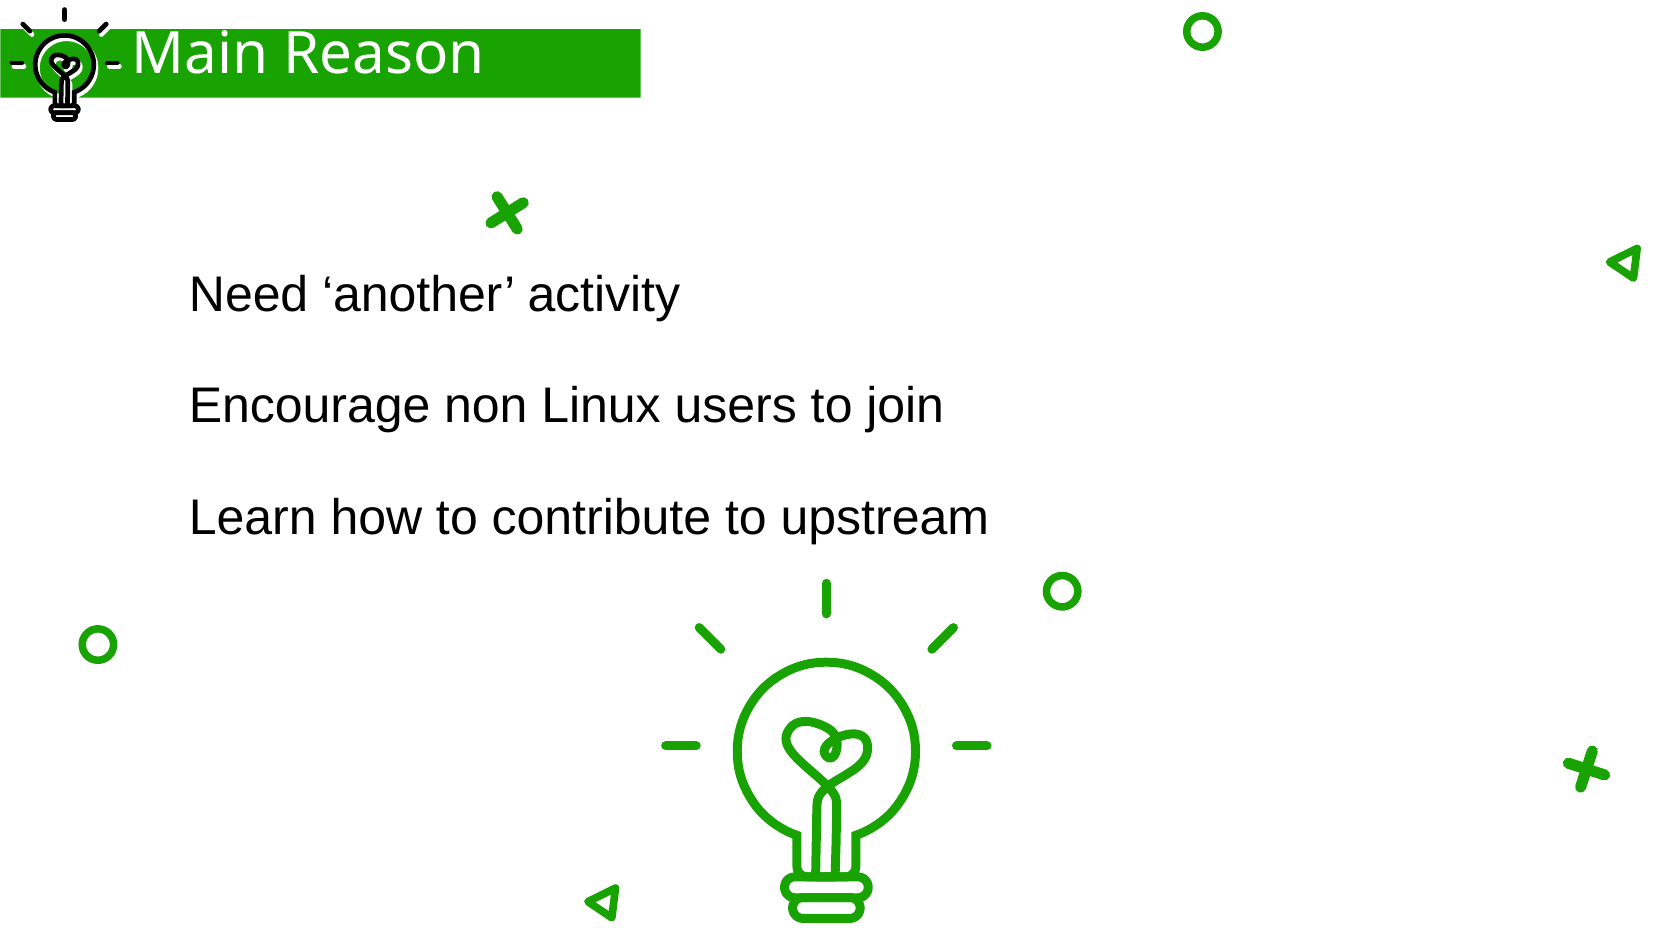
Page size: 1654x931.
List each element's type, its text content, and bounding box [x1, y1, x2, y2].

title Main Reason [131, 10, 578, 91]
text_box [0, 0, 1653, 930]
title Need ‘another’ activity Encourage non Linux users to join Learn how to contribute to upstream [153, 204, 1527, 663]
